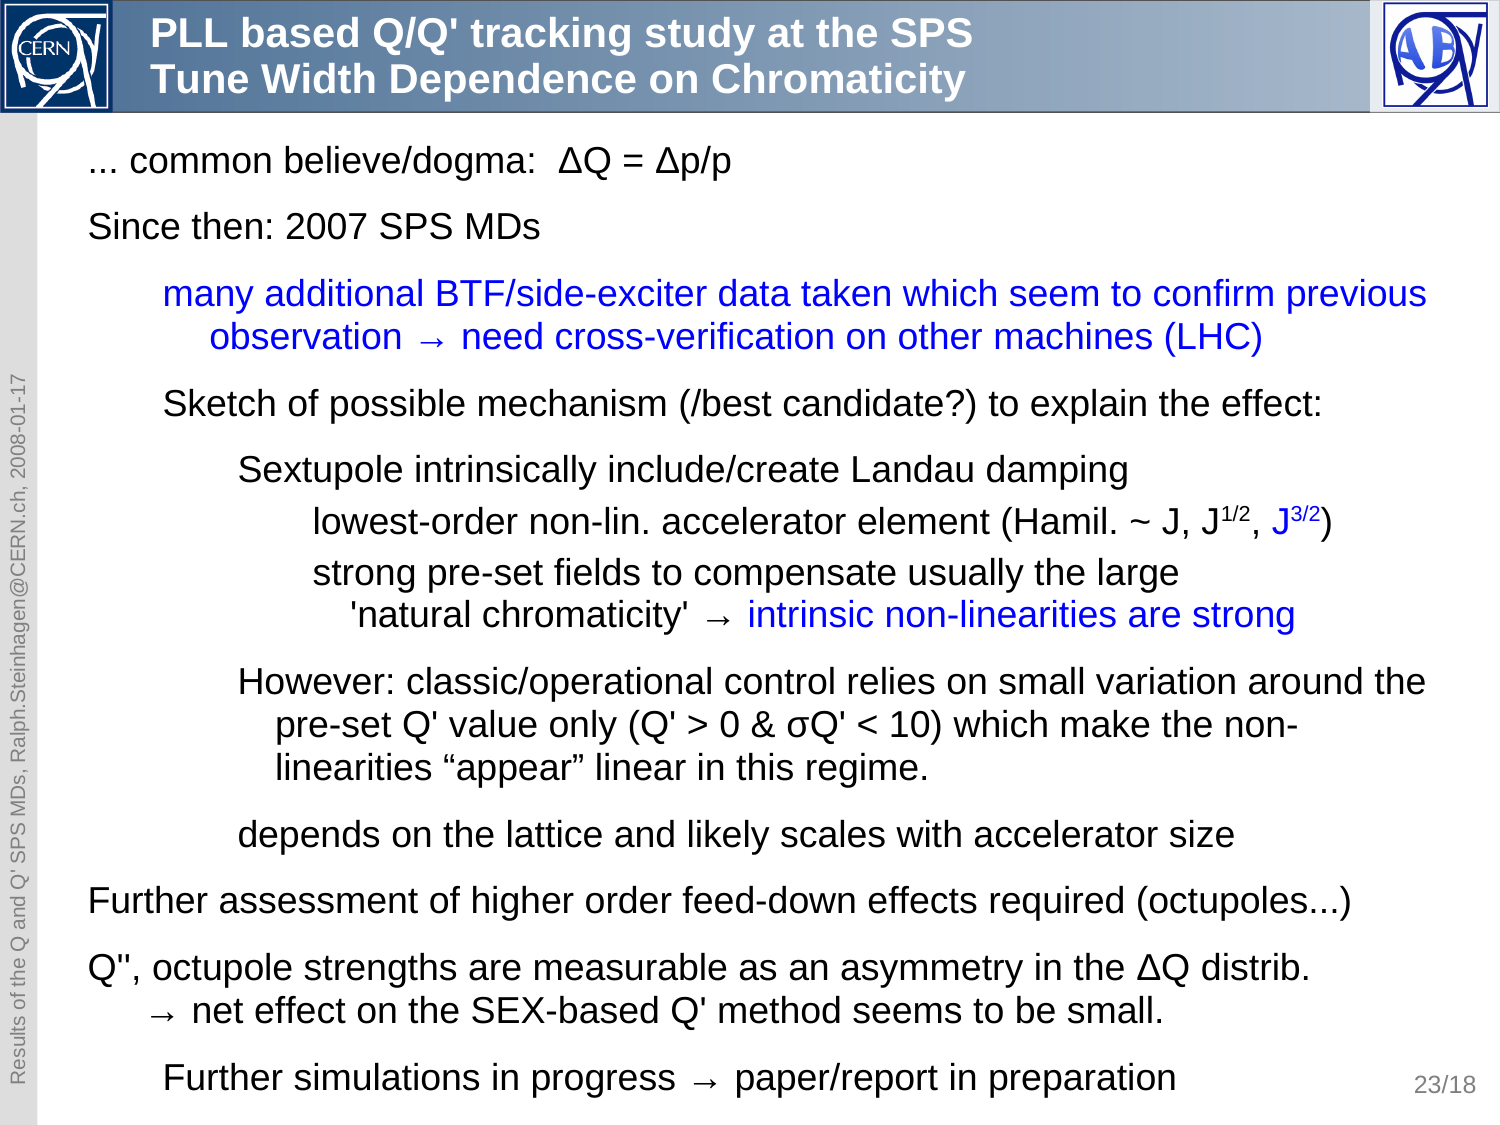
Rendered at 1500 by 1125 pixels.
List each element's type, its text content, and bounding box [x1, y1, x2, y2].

title PLL based Q/Q' tracking study at the SPS Tune Width Dependence on Chromaticity [150, 7, 1201, 106]
picture [1382, 1, 1489, 108]
list ... common believe/dogma: ΔQ = Δp/p Since then: 2007 SPS MDs many additional BTF/side-exciter data taken which seem to confirm previous observation → need cross-verification on other machines (LHC) Sketch of possible mechanism (/best candidate?) to explain the effect: Sextupole intrinsically include/create Landau damping lowest-order non-lin. accelerator element (Hamil. ~ J, J1/2, J3/2) strong pre-set fields to compensate usually the large 'natural chromaticity' → intrinsic non-linearities are strong However: classic/operational control relies on small variation around the pre-set Q' value only (Q' > 0 & σQ' < 10) which make the non-linearities “appear” linear in this regime. depends on the lattice and likely scales with accelerator size Further assessment of higher order feed-down effects required (octupoles...) Q'', octupole strengths are measurable as an asymmetry in the ΔQ distrib. → net effect on the SEX-based Q' method seems to be small. Further simulations in progress → paper/report in preparation [87, 137, 1438, 1099]
picture [0, 0, 113, 113]
